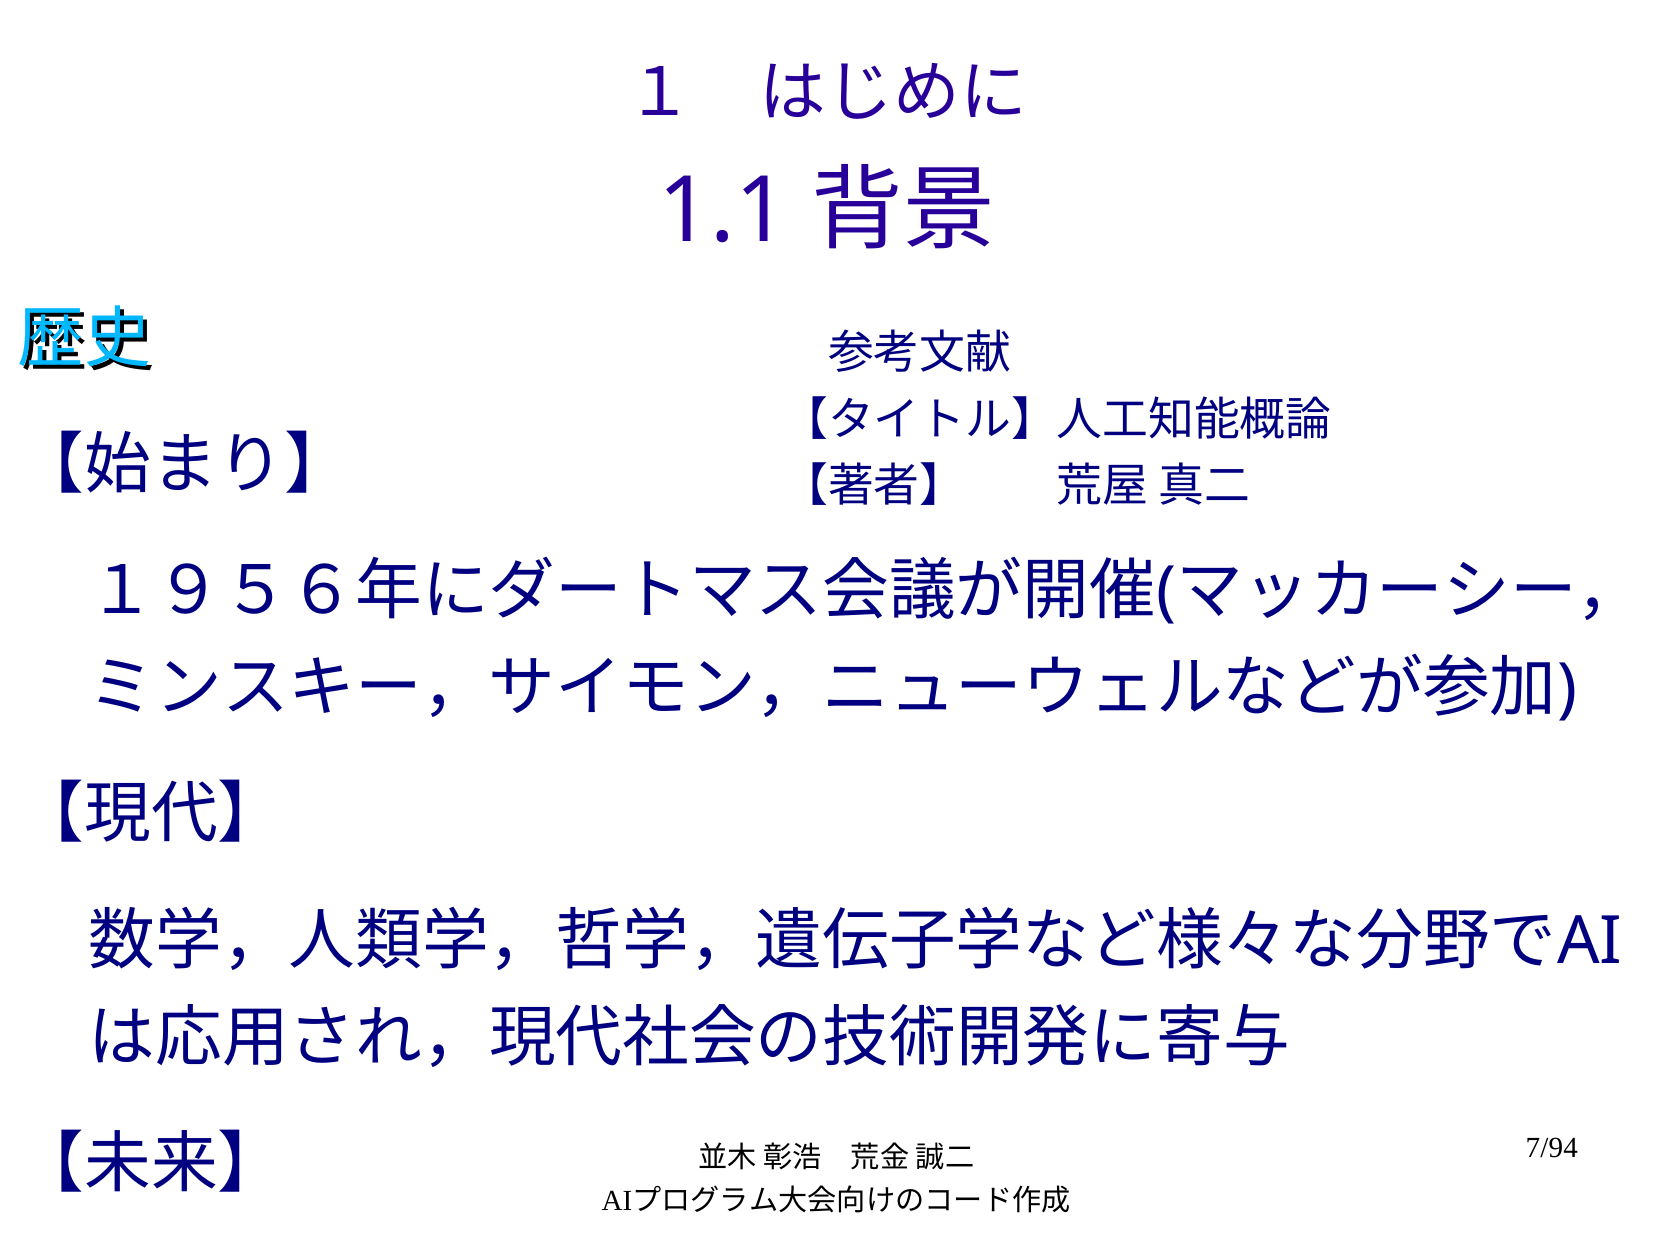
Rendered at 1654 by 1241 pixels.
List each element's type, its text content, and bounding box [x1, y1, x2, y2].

title １ はじめに 1.1 背景 [82, 49, 1571, 257]
text_box 参考文献 【タイトル】人工知能概論 【著者】 荒屋 真二 [767, 308, 1441, 461]
list 歴史 【始まり】 １９５６年にダートマス会議が開催(マッカーシー，ミンスキー，サイモン，ニューウェルなどが参加) 【現代】 数学，人類学，哲学，遺伝子学など様々な分野でAIは応用され，現代社会の技術開発に寄与 【未来】 人間と同等の知能を持つAIを開発する技術が確立？ [17, 283, 1654, 1158]
